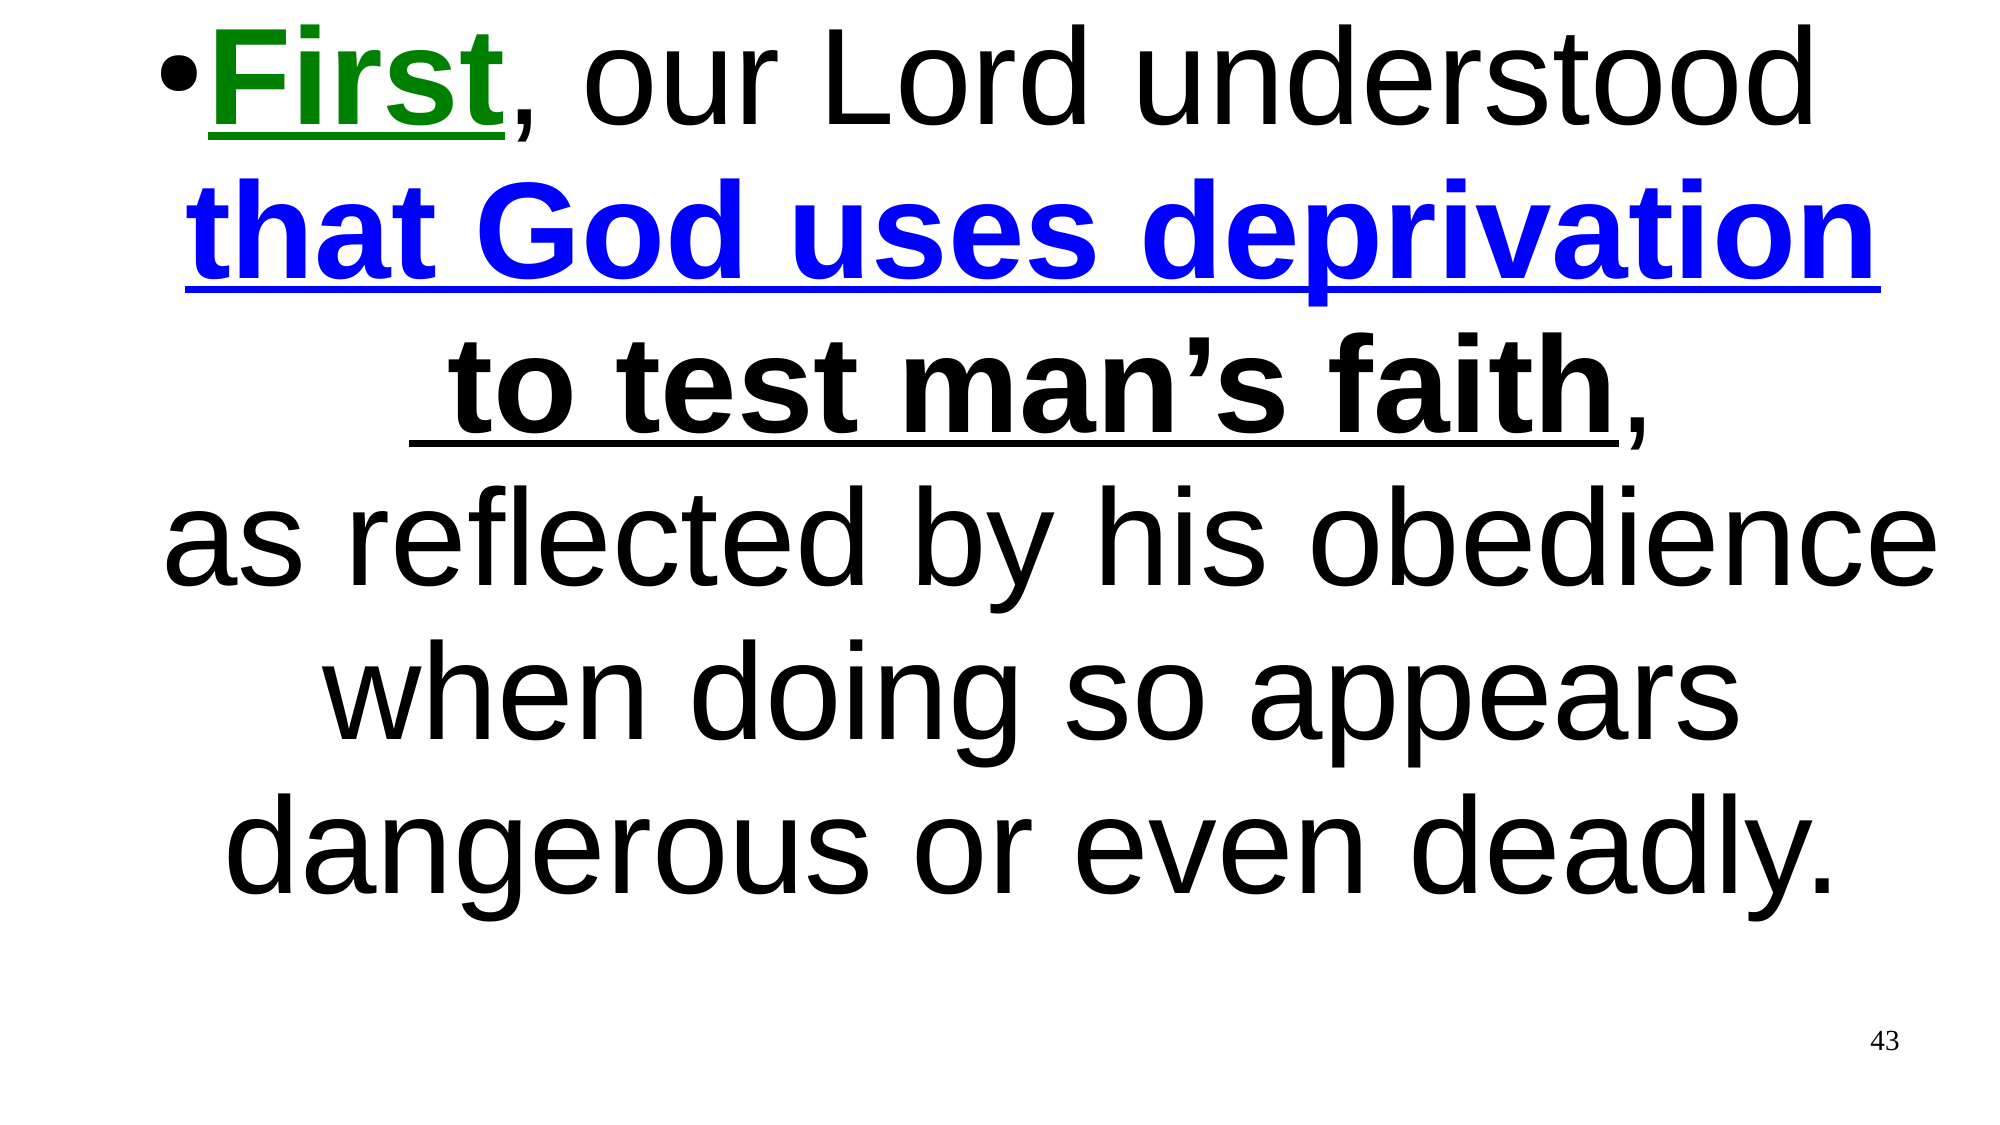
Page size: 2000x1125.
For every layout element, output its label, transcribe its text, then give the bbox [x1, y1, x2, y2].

list First, our Lord understood that God uses deprivation to test man’s faith, as reflected by his obedience when doing so appears dangerous or even deadly. [0, 0, 1996, 1123]
